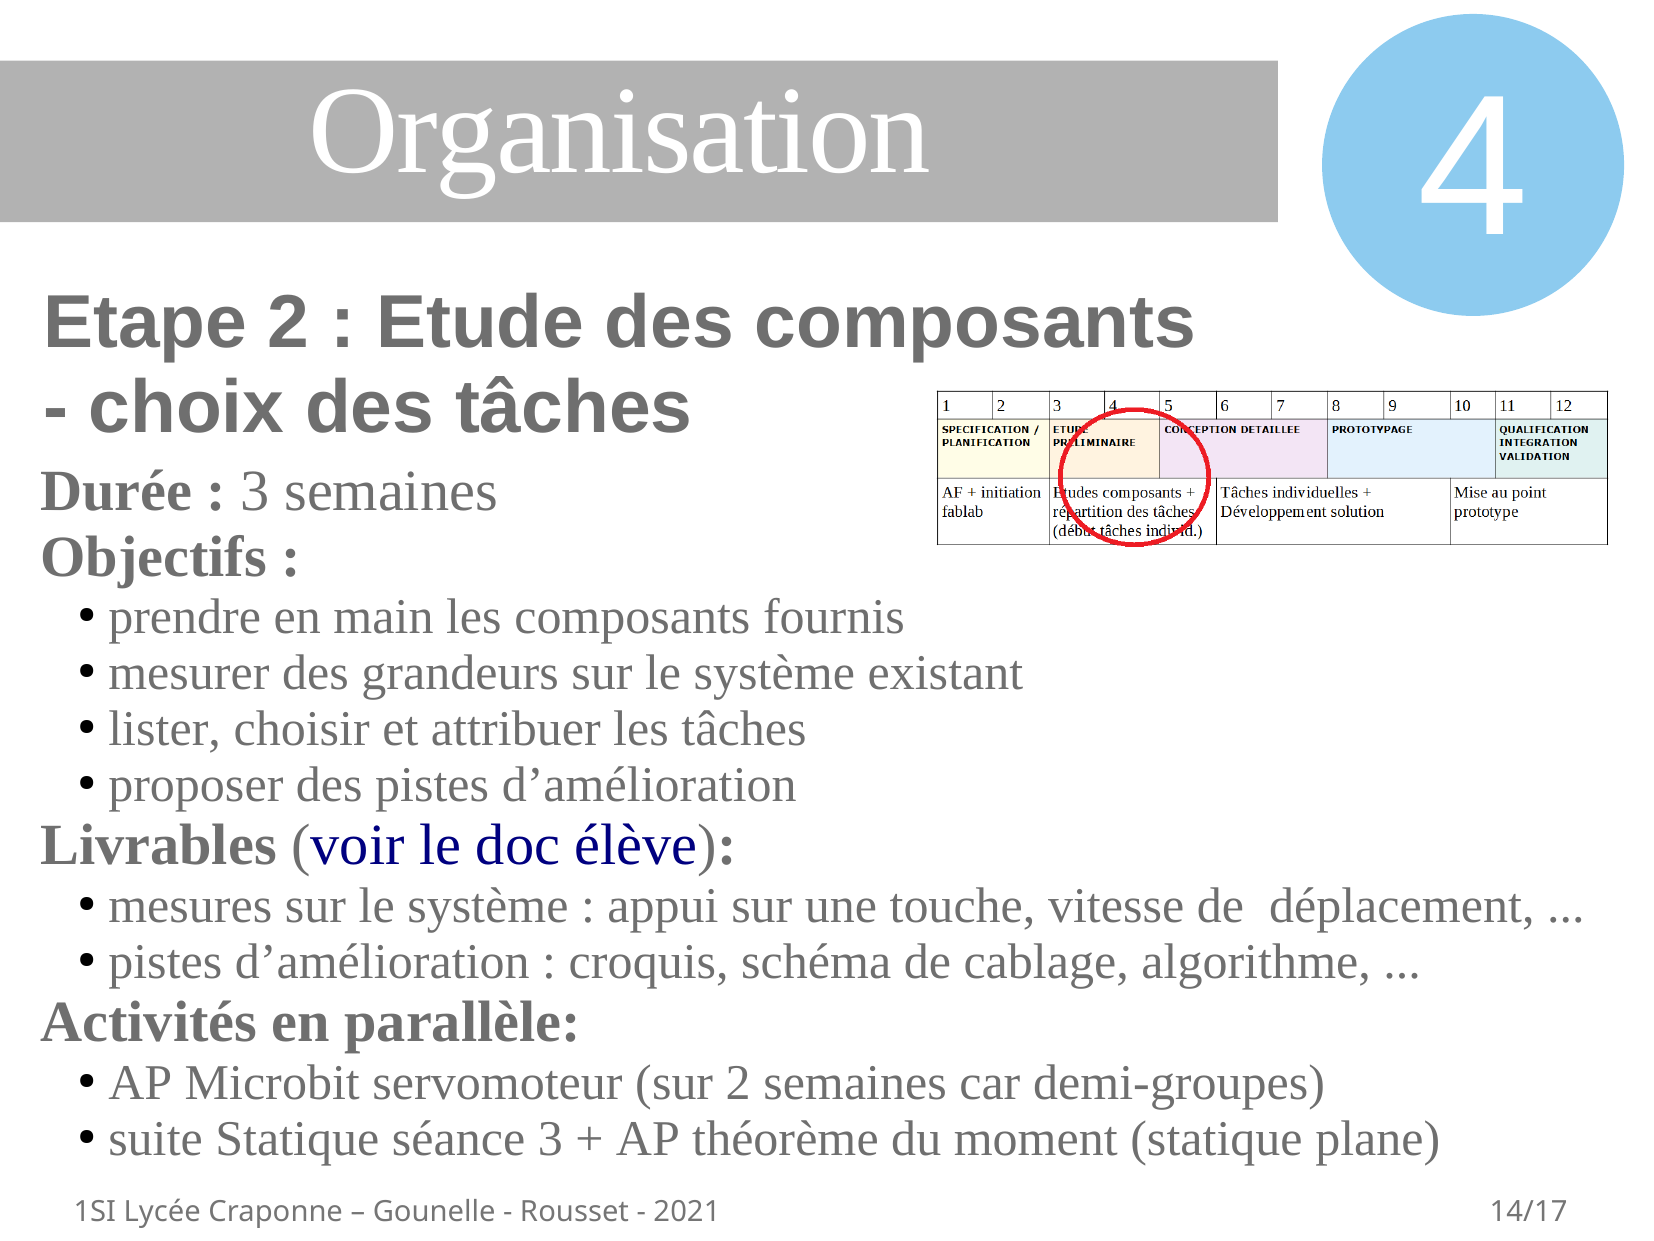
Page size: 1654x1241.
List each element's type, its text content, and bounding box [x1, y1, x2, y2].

text_box Durée : 3 semaines Objectifs : prendre en main les composants fournis mesurer des grandeurs sur le système existant lister, choisir et attribuer les tâches proposer des pistes d’amélioration Livrables (voir le doc élève): mesures sur le système : appui sur une touche, vitesse de déplacement, ... pistes d’amélioration : croquis, schéma de cablage, algorithme, ... Activités en parallèle: AP Microbit servomoteur (sur 2 semaines car demi-groupes) suite Statique séance 3 + AP théorème du moment (statique plane) [40, 458, 1626, 1241]
text_box Etape 2 : Etude des composants - choix des tâches [43, 279, 1216, 533]
text_box Organisation [0, 60, 1278, 223]
text_box 4 [1322, 13, 1625, 316]
picture [931, 385, 1614, 550]
